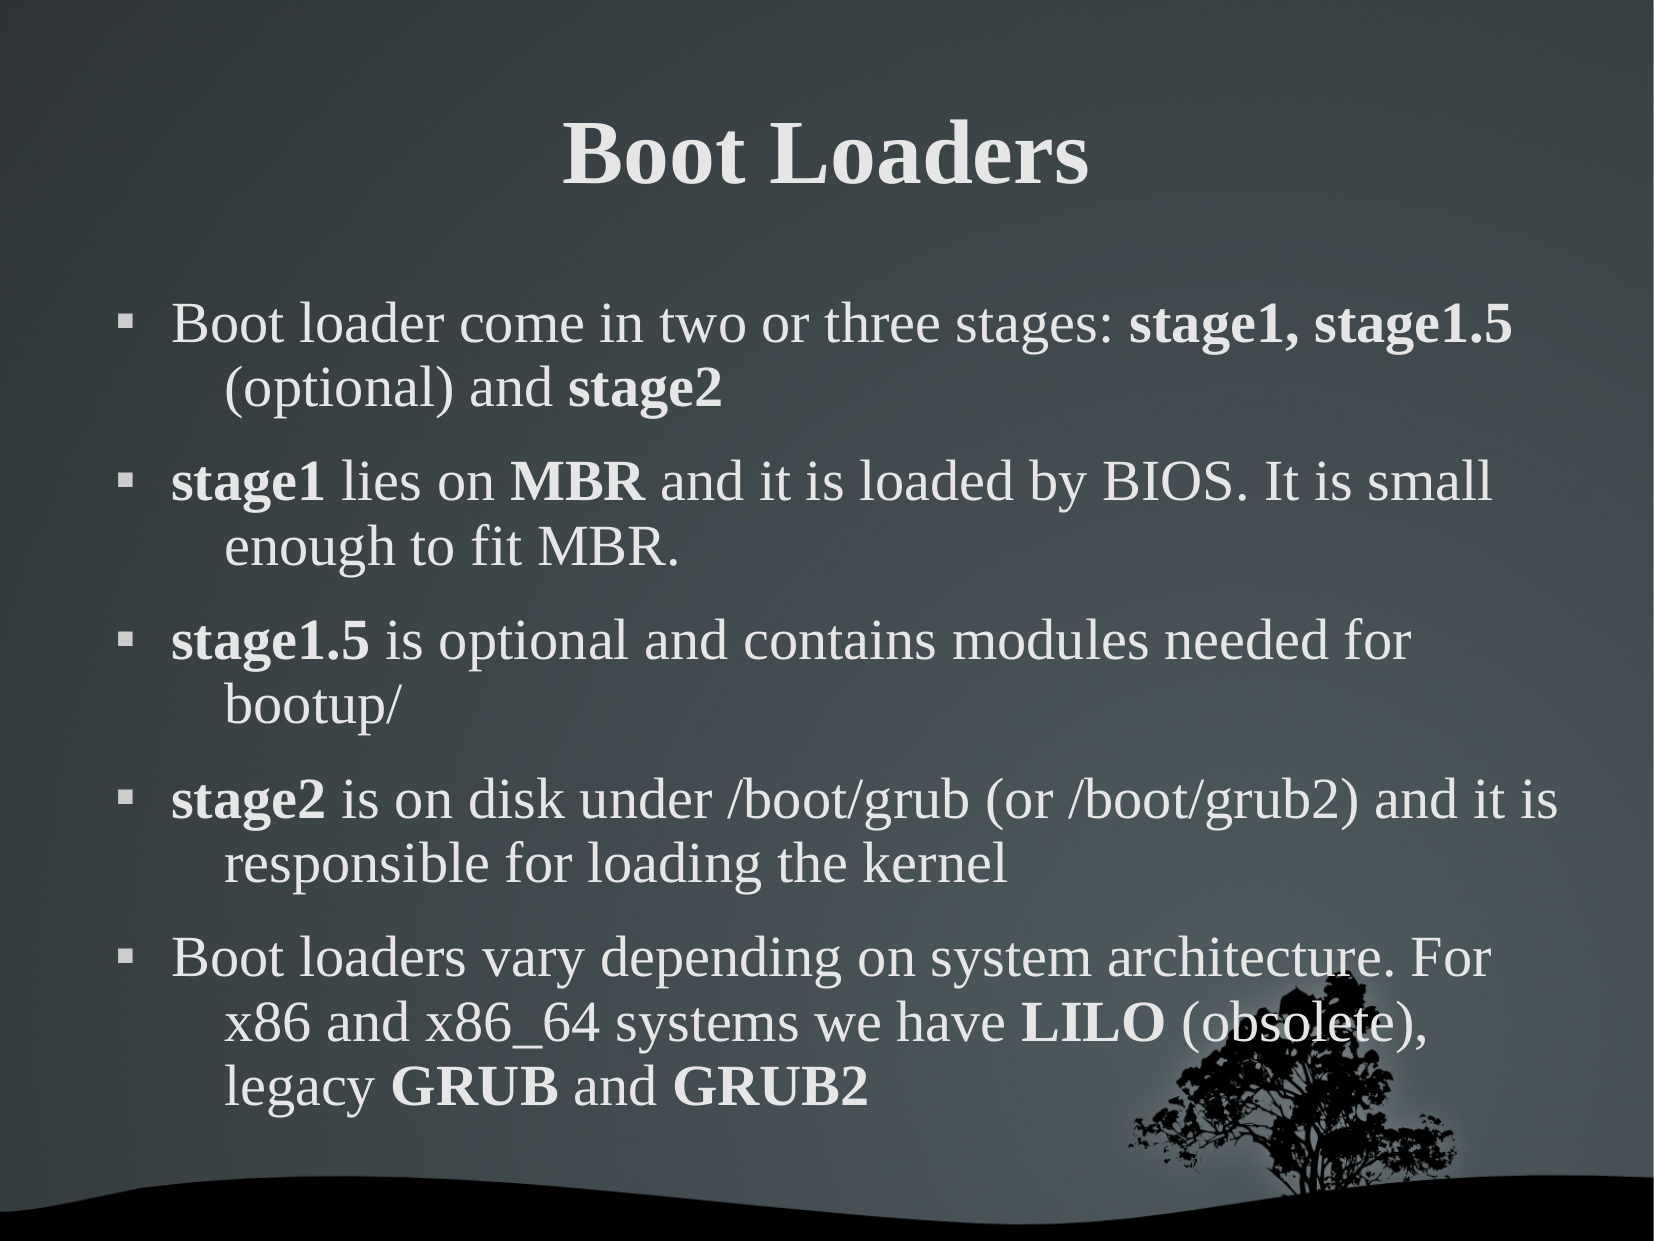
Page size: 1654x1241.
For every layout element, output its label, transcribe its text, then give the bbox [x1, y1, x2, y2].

title Boot Loaders [82, 33, 1571, 273]
list Boot loader come in two or three stages: stage1, stage1.5 (optional) and stage2 stage1 lies on MBR and it is loaded by BIOS. It is small enough to fit MBR. stage1.5 is optional and contains modules needed for bootup/ stage2 is on disk under /boot/grub (or /boot/grub2) and it is responsible for loading the kernel Boot loaders vary depending on system architecture. For x86 and x86_64 systems we have LILO (obsolete), legacy GRUB and GRUB2 [82, 290, 1571, 1207]
picture [0, 0, 1654, 1241]
